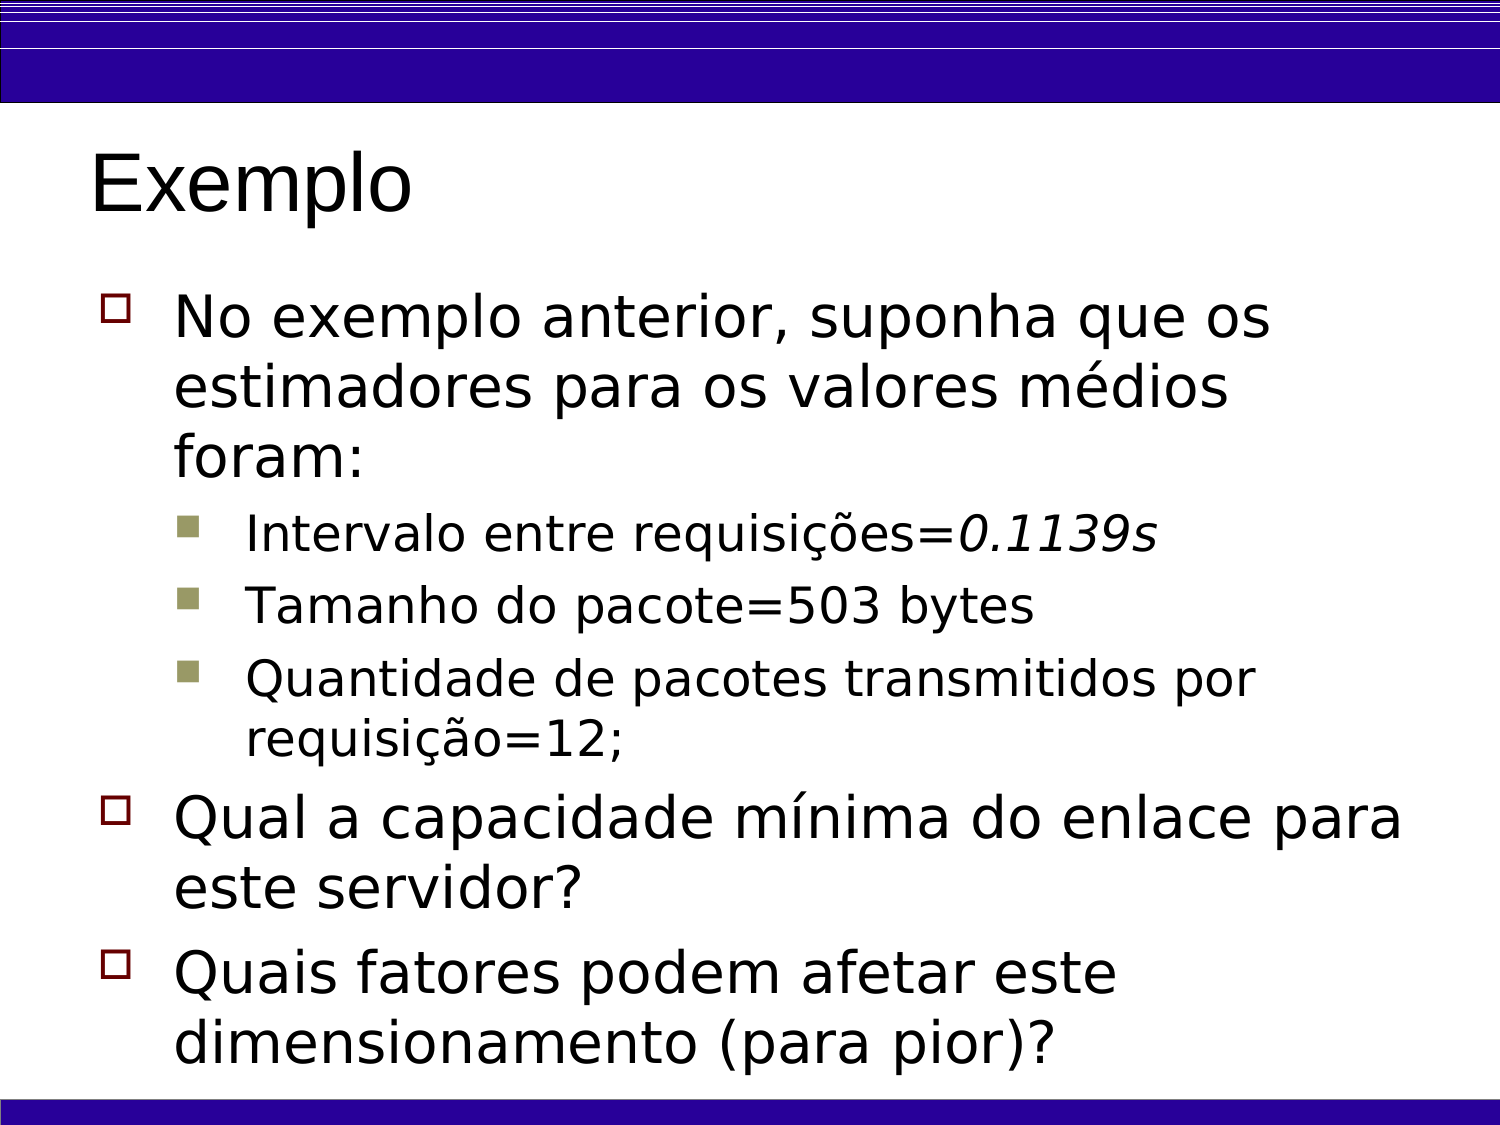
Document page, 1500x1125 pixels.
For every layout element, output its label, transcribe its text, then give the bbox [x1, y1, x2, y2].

title Exemplo [75, 87, 1426, 237]
list No exemplo anterior, suponha que os estimadores para os valores médios foram: Intervalo entre requisições=0.1139s Tamanho do pacote=503 bytes Quantidade de pacotes transmitidos por requisição=12; Qual a capacidade mínima do enlace para este servidor? Quais fatores podem afetar este dimensionamento (para pior)? [82, 271, 1433, 1084]
